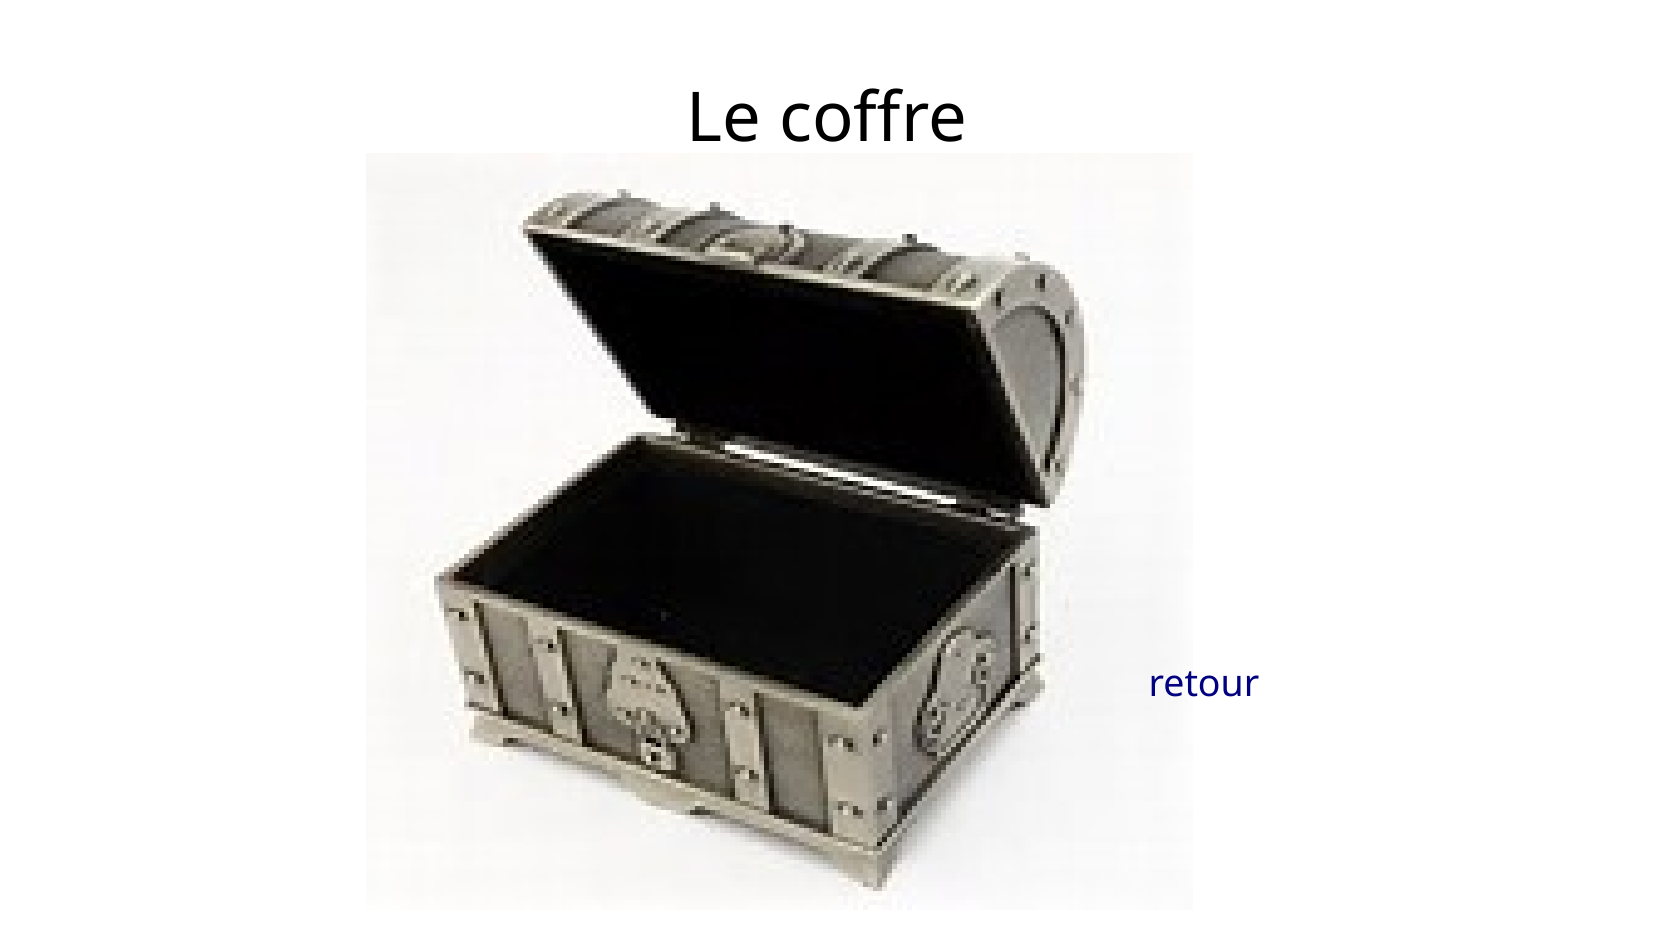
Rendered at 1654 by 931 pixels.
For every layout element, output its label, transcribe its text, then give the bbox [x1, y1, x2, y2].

title Le coffre [82, 37, 1571, 193]
text_box retour [1133, 649, 1489, 717]
picture [366, 153, 1193, 910]
